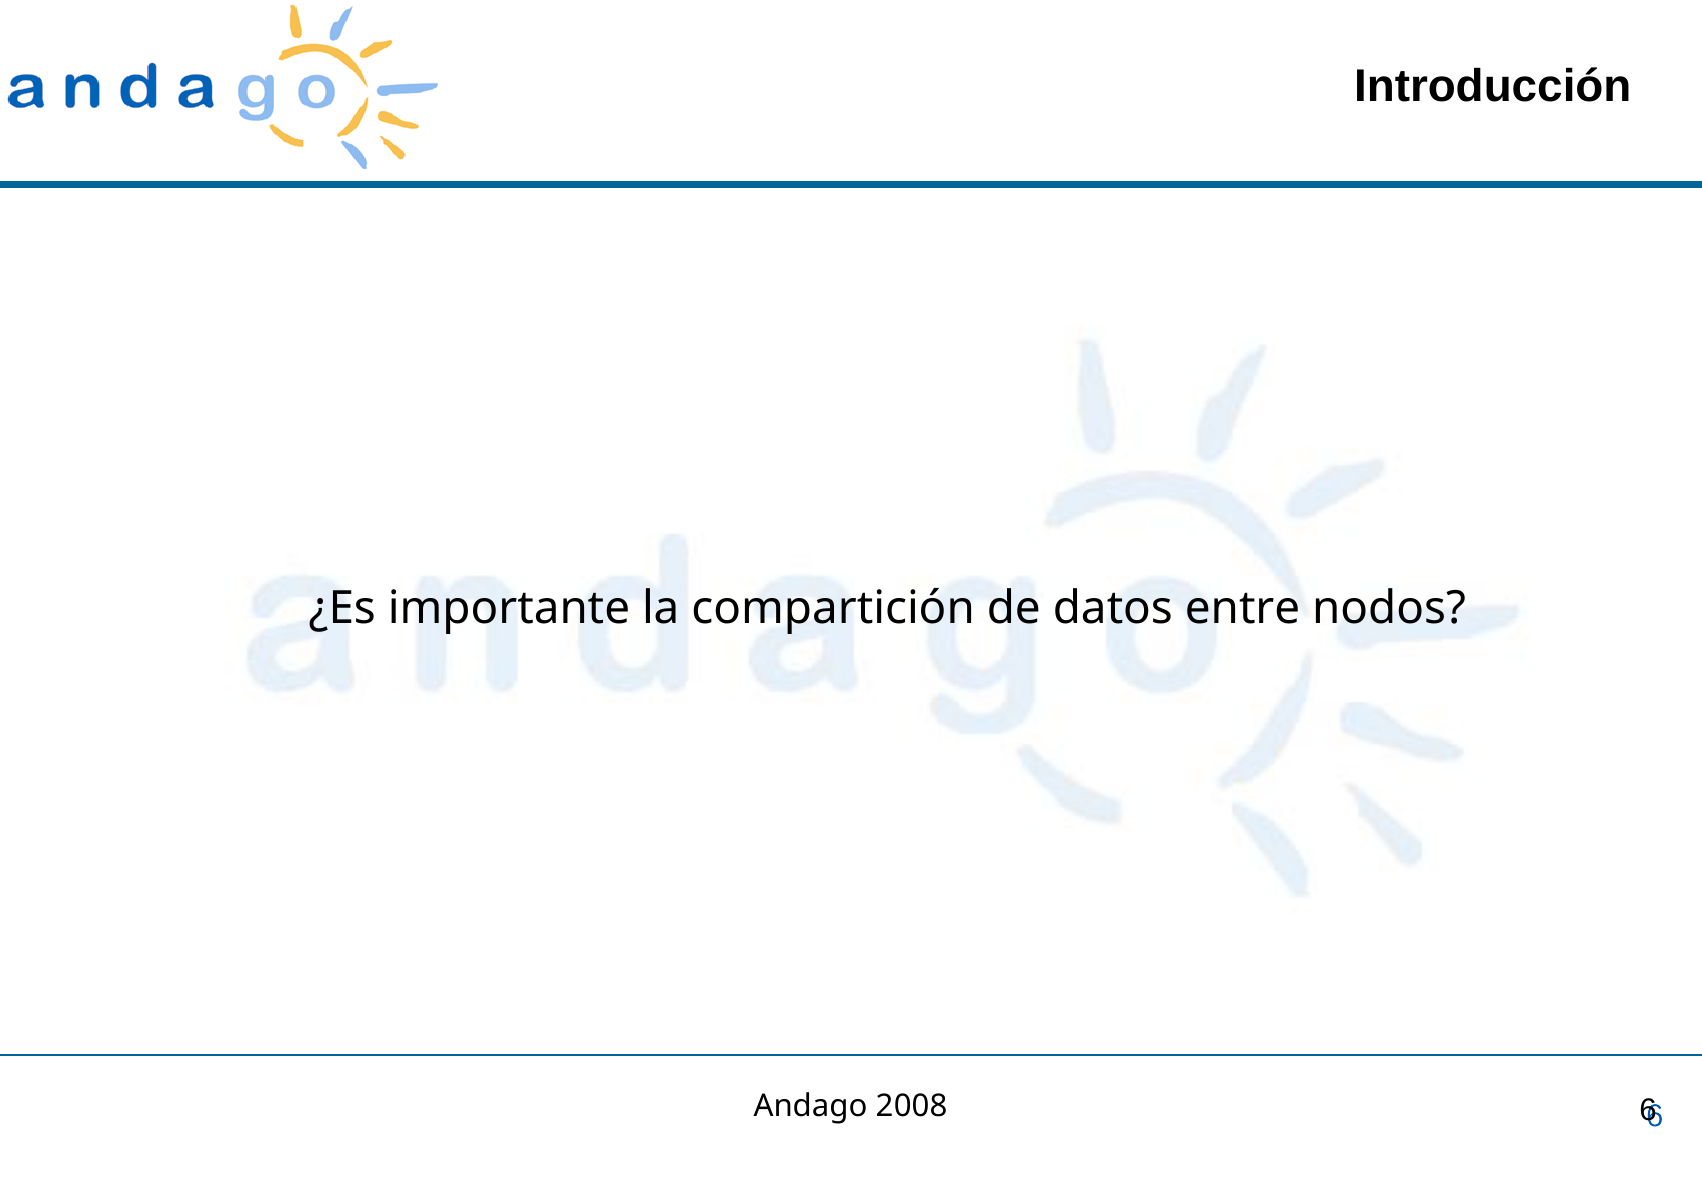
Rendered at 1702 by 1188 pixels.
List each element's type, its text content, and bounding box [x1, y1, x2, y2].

title Introducción [255, 0, 1702, 188]
picture [0, 0, 255, 175]
subtitle ¿Es importante la compartición de datos entre nodos? [123, 252, 1570, 965]
